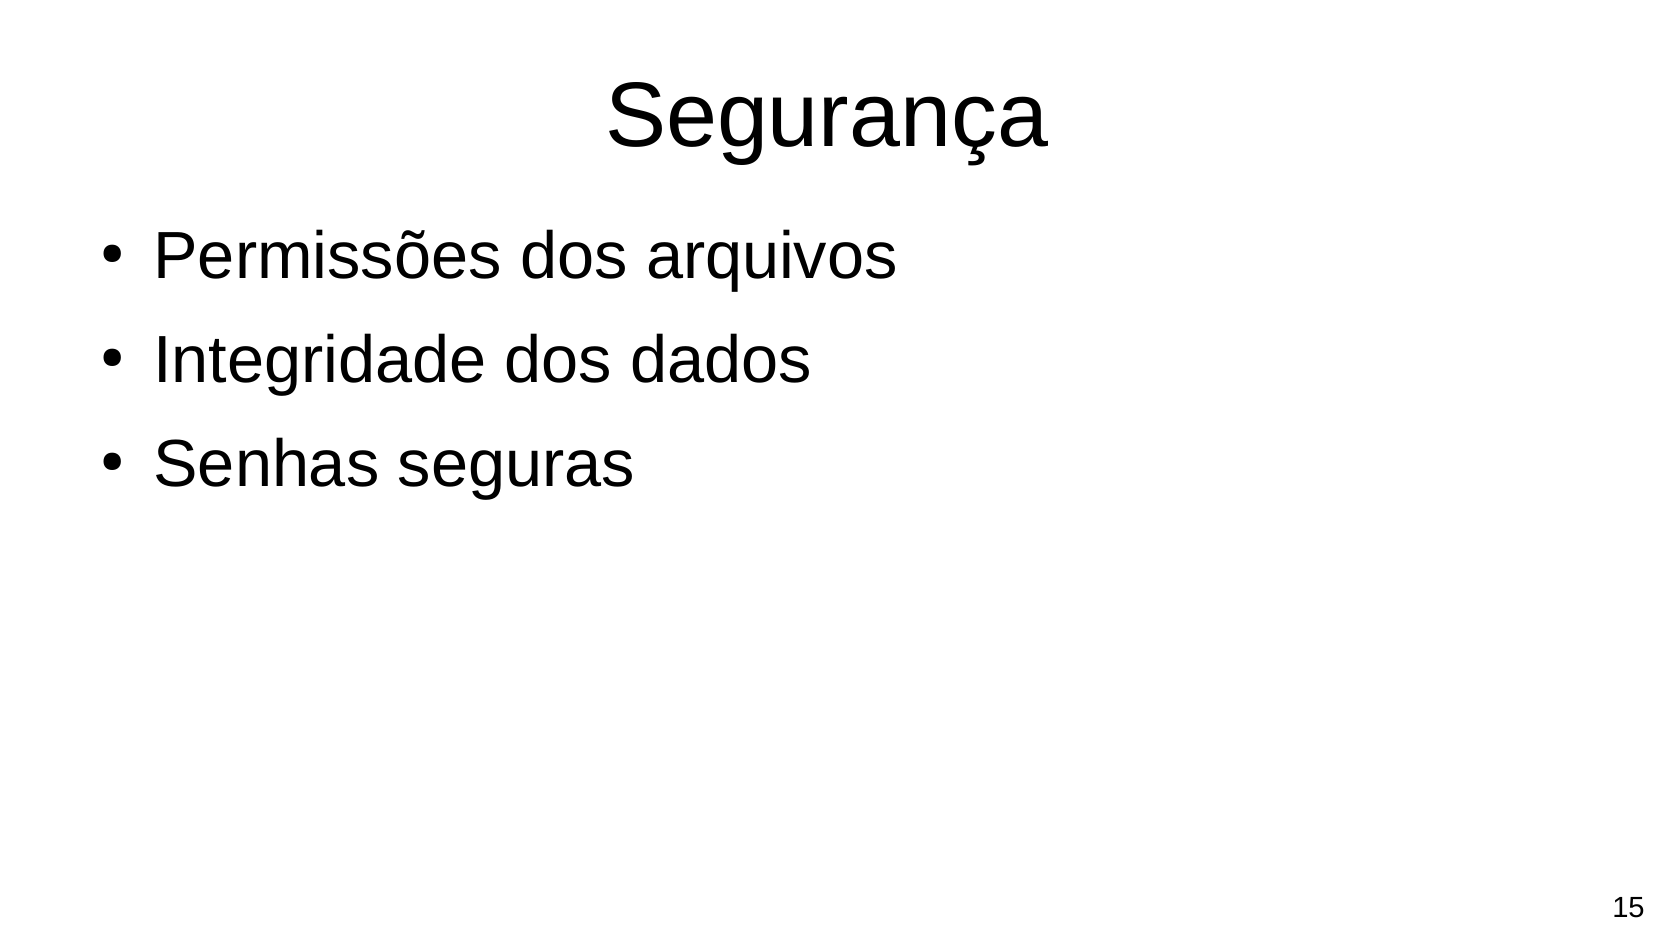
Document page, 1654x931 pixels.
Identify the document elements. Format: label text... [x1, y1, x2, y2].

title Segurança [82, 37, 1571, 193]
list Permissões dos arquivos Integridade dos dados Senhas seguras [82, 217, 1571, 758]
